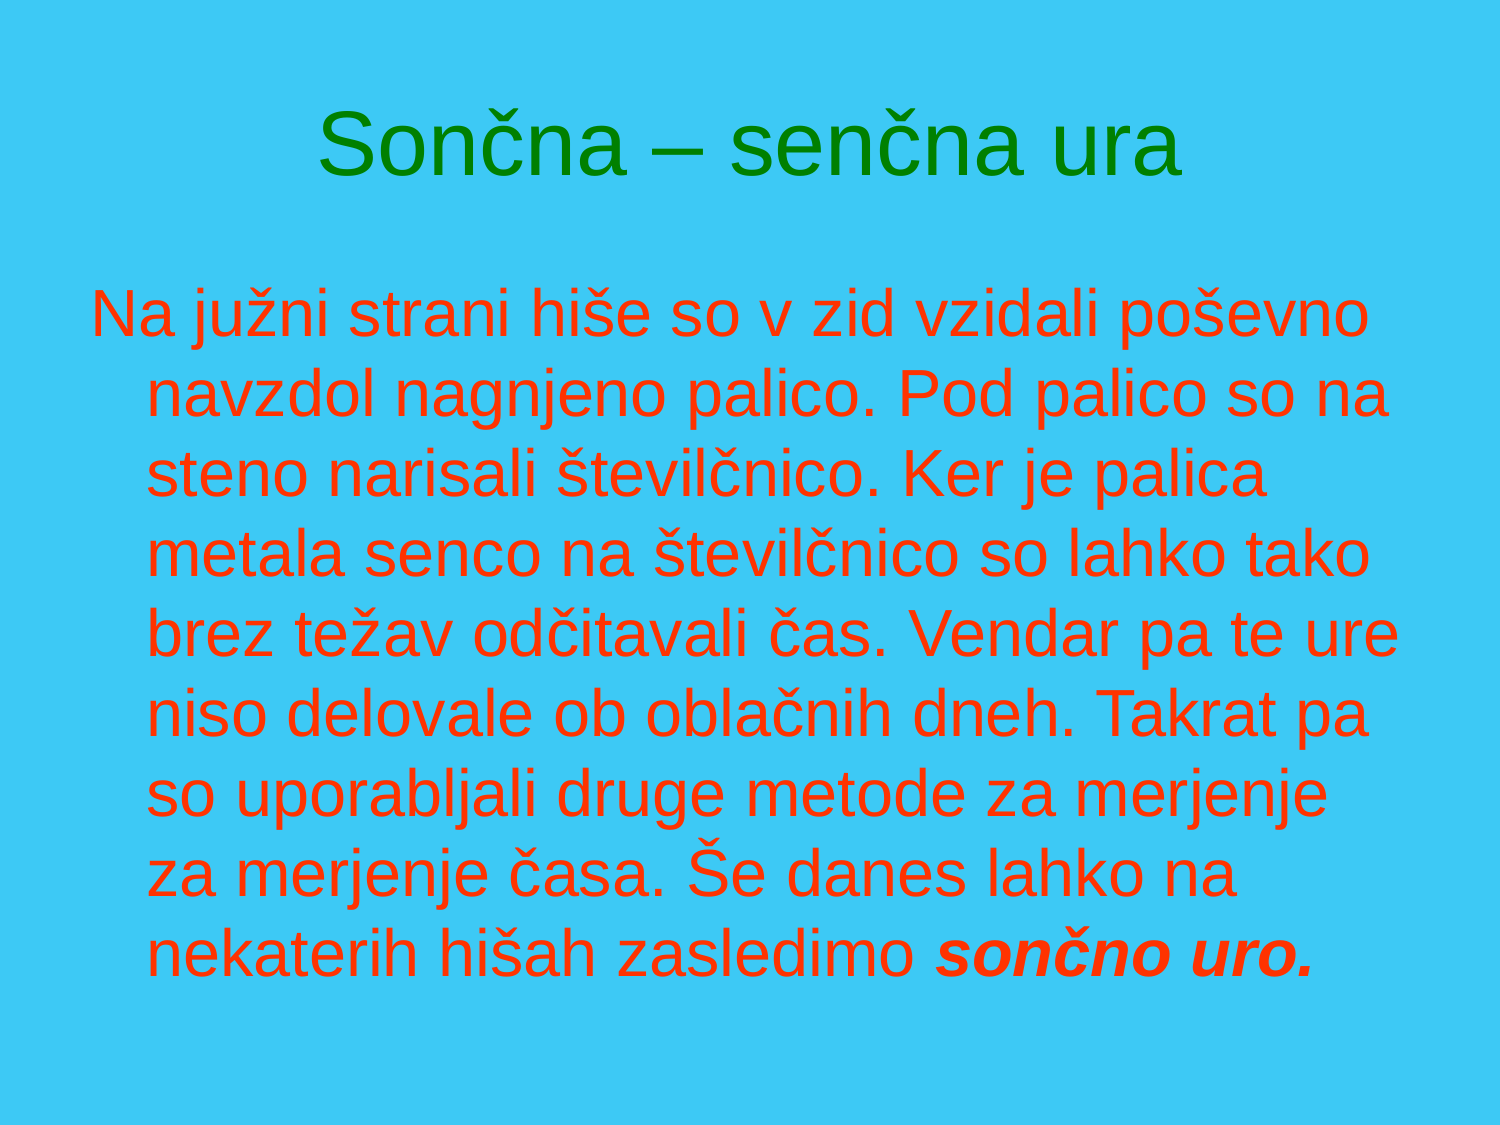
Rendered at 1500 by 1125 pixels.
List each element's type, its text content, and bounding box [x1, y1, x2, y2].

list Na južni strani hiše so v zid vzidali poševno navzdol nagnjeno palico. Pod palico so na steno narisali številčnico. Ker je palica metala senco na številčnico so lahko tako brez težav odčitavali čas. Vendar pa te ure niso delovale ob oblačnih dneh. Takrat pa so uporabljali druge metode za merjenje za merjenje časa. Še danes lahko na nekaterih hišah zasledimo sončno uro. [75, 262, 1425, 1005]
title Sončna – senčna ura [75, 45, 1425, 233]
